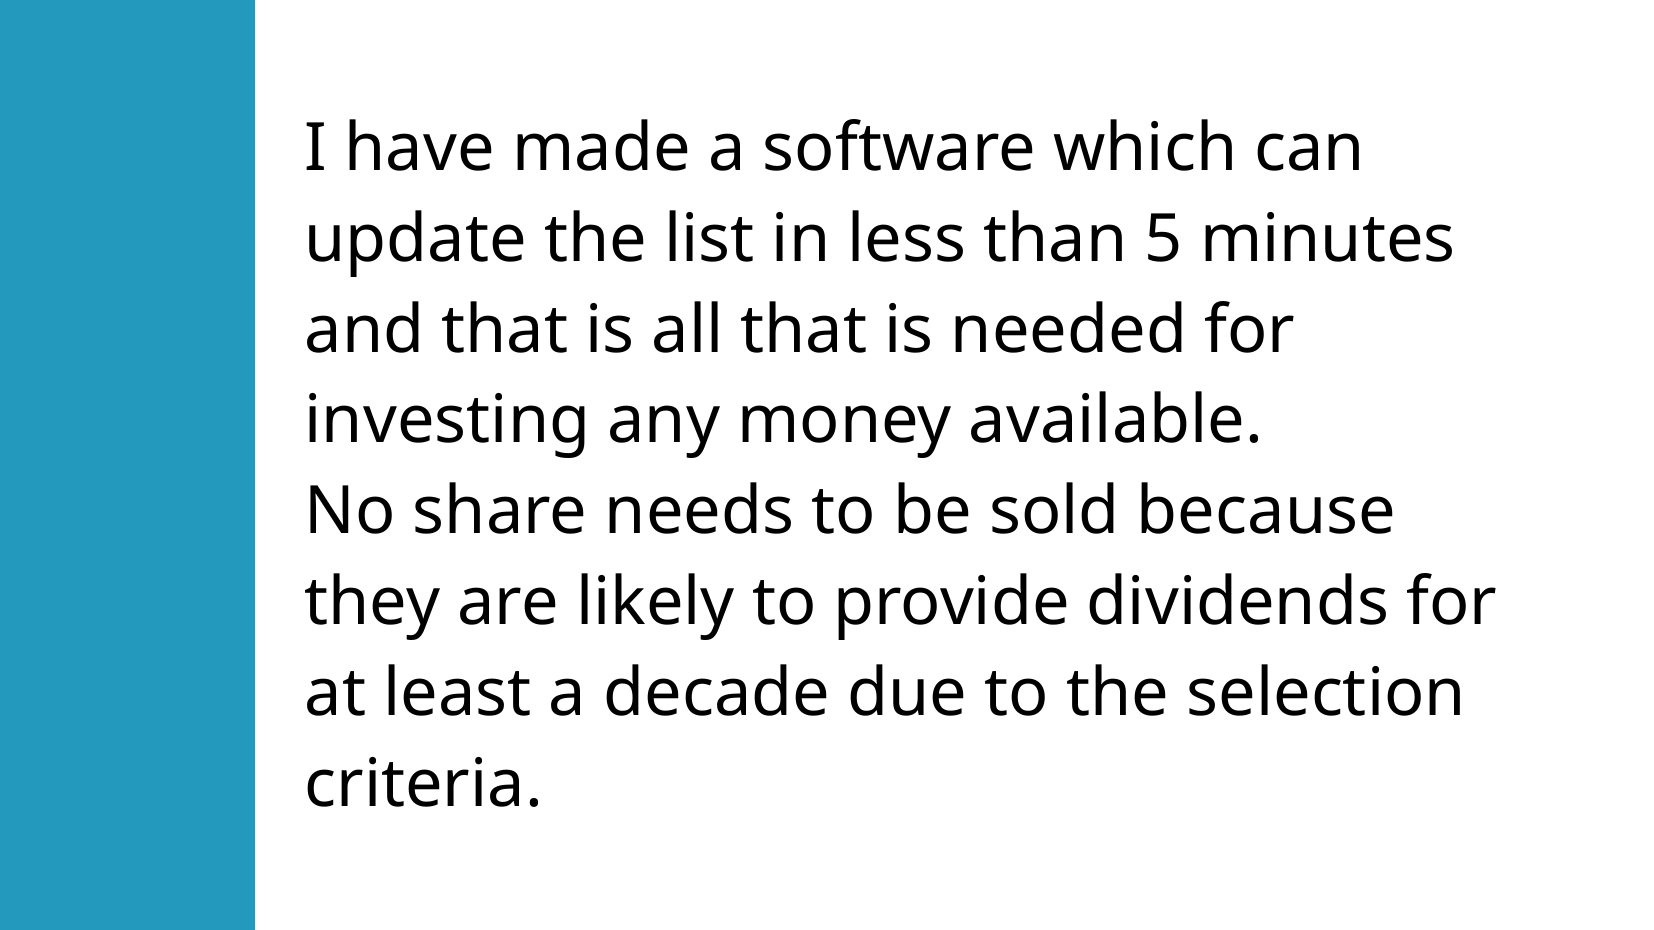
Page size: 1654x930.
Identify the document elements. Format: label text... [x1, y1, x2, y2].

title I have made a software which can update the list in less than 5 minutes and that is all that is needed for investing any money available. No share needs to be sold because they are likely to provide dividends for at least a decade due to the selection criteria. [304, 721, 1501, 826]
